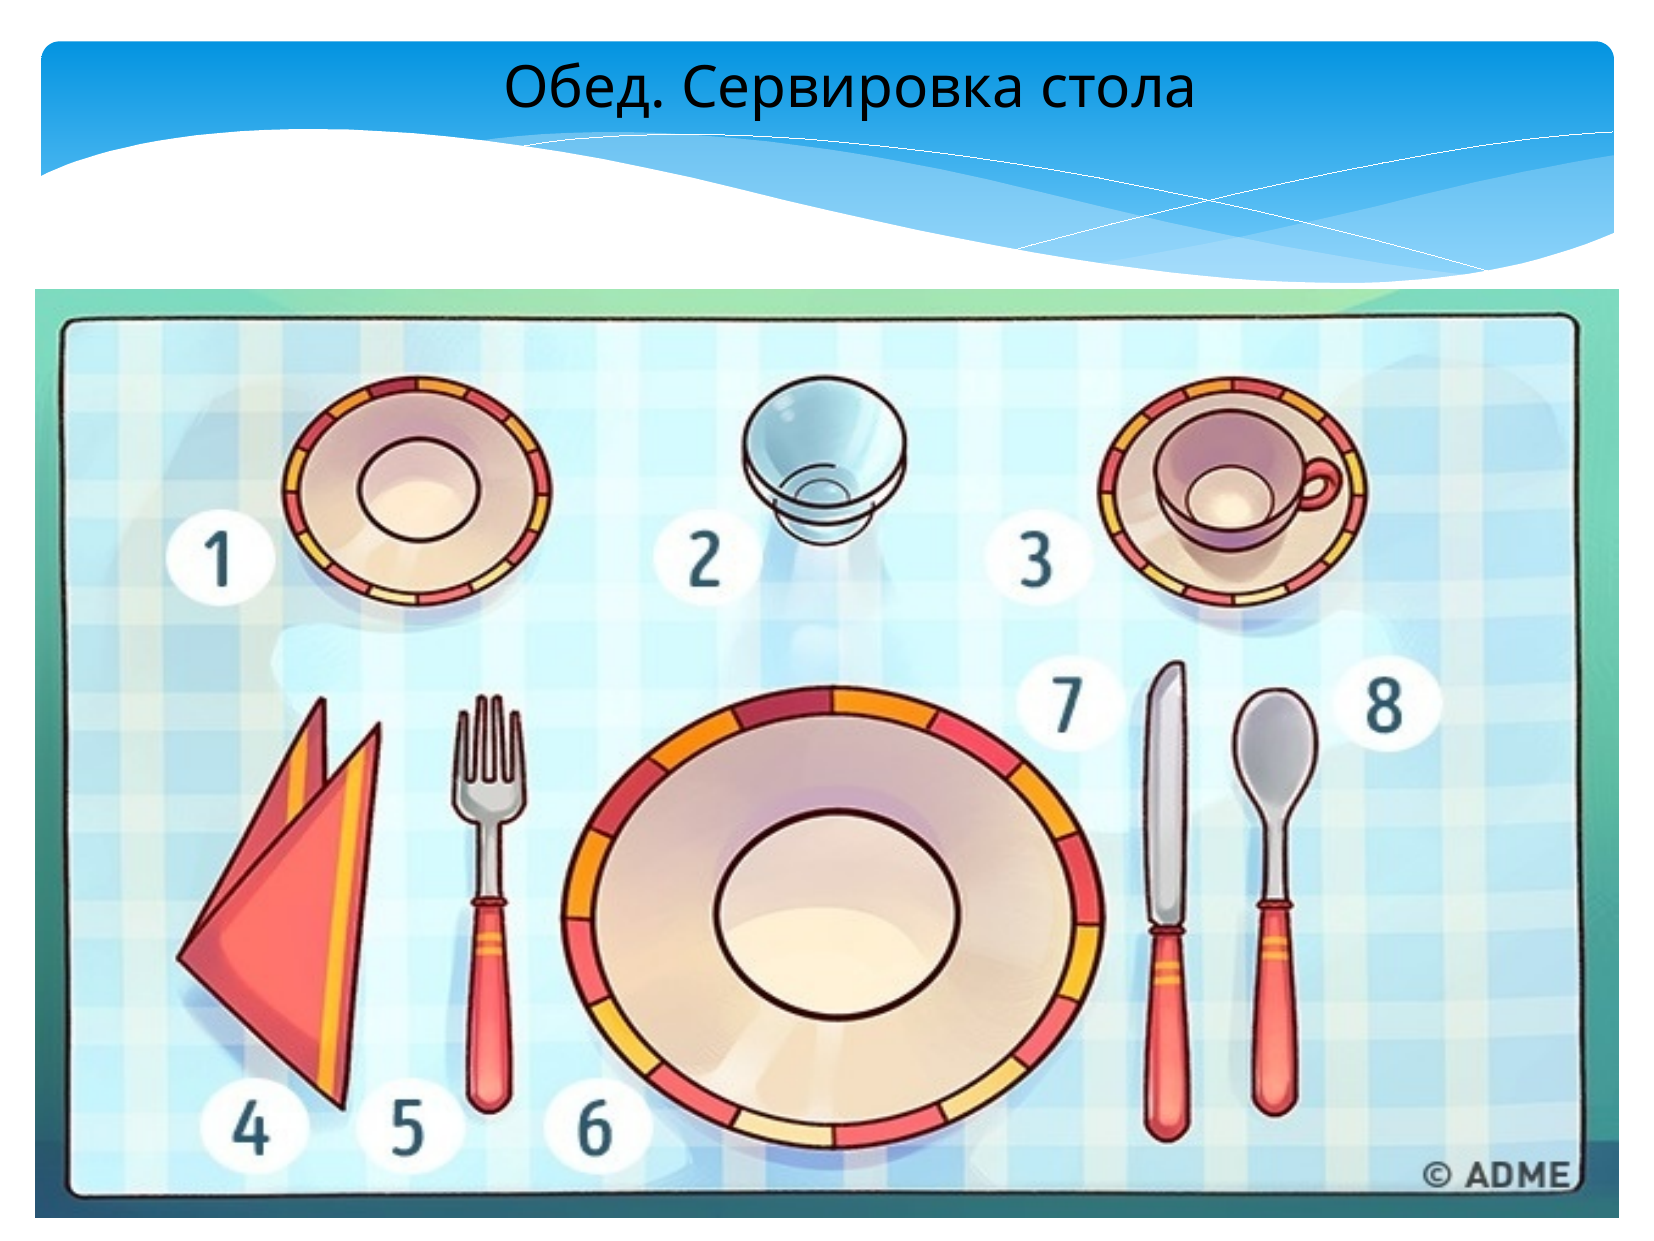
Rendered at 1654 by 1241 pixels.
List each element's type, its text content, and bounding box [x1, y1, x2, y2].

text_box Обед. Сервировка стола [425, 41, 1276, 126]
picture [35, 289, 1619, 1218]
